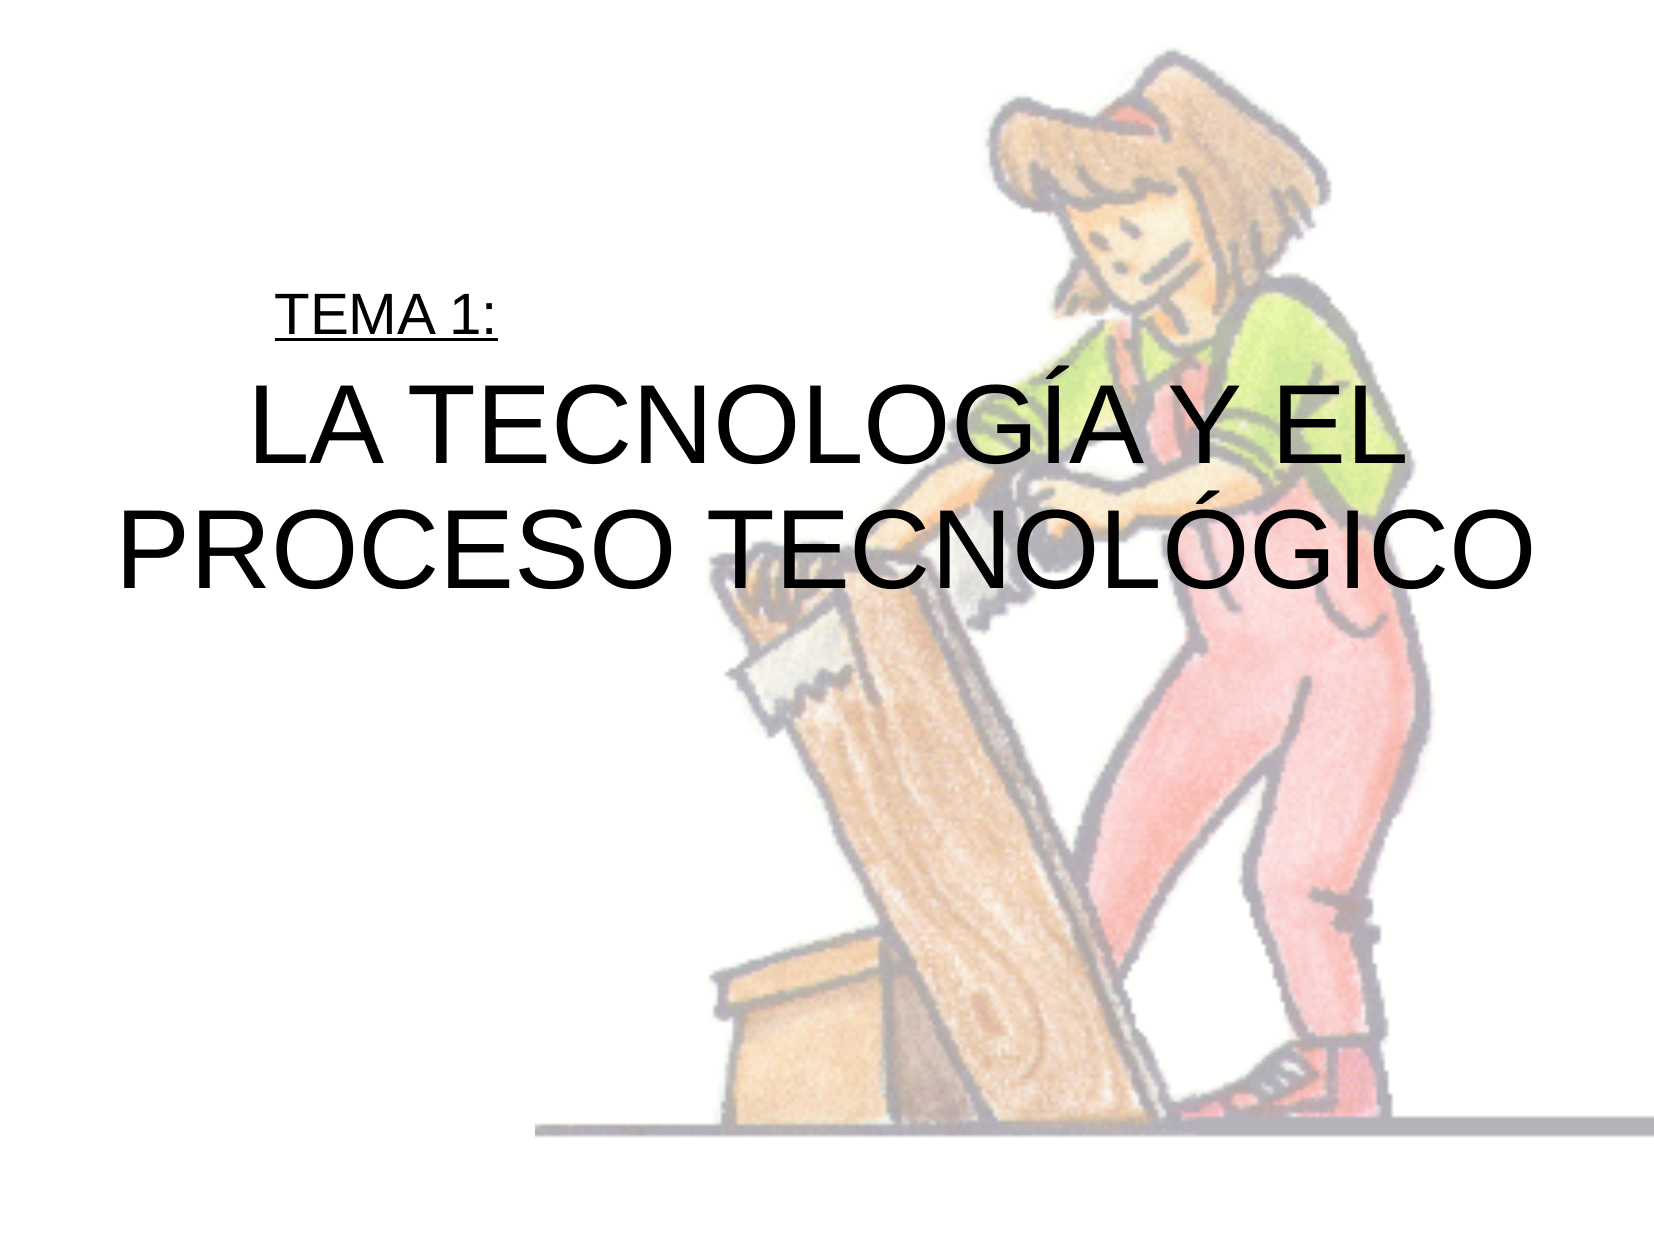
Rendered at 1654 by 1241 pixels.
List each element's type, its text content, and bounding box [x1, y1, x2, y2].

text_box TEMA 1: [259, 274, 532, 354]
text_box LA TECNOLOGÍA Y EL PROCESO TECNOLÓGICO [70, 354, 1583, 746]
picture [535, 0, 1654, 1241]
